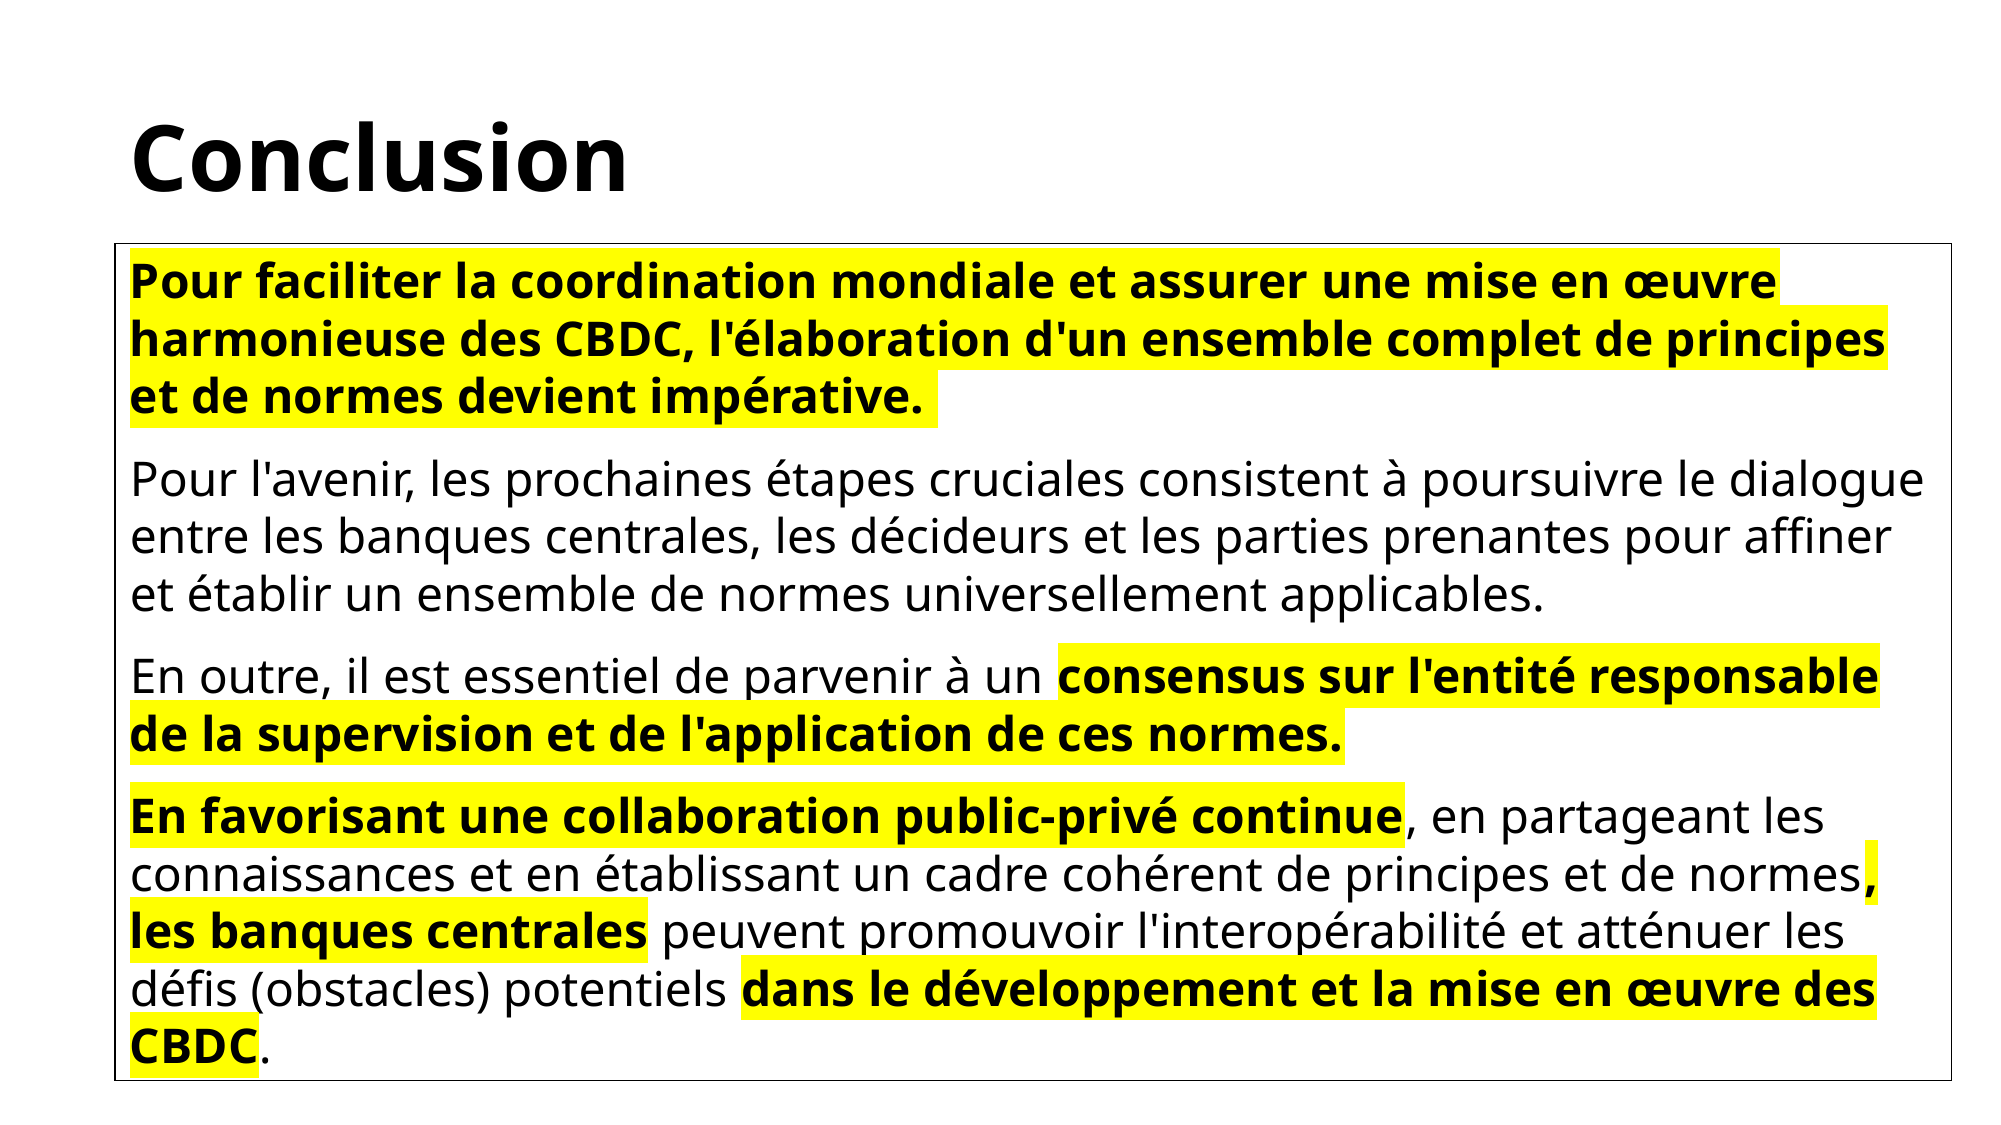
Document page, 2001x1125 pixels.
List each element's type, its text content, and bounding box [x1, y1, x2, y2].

text_box Conclusion [114, 92, 1026, 219]
text_box Pour faciliter la coordination mondiale et assurer une mise en œuvre harmonieuse des CBDC, l'élaboration d'un ensemble complet de principes et de normes devient impérative. Pour l'avenir, les prochaines étapes cruciales consistent à poursuivre le dialogue entre les banques centrales, les décideurs et les parties prenantes pour affiner et établir un ensemble de normes universellement applicables. En outre, il est essentiel de parvenir à un consensus sur l'entité responsable de la supervision et de l'application de ces normes. En favorisant une collaboration public-privé continue, en partageant les connaissances et en établissant un cadre cohérent de principes et de normes, les banques centrales peuvent promouvoir l'interopérabilité et atténuer les défis (obstacles) potentiels dans le développement et la mise en œuvre des CBDC. [114, 243, 1952, 1032]
